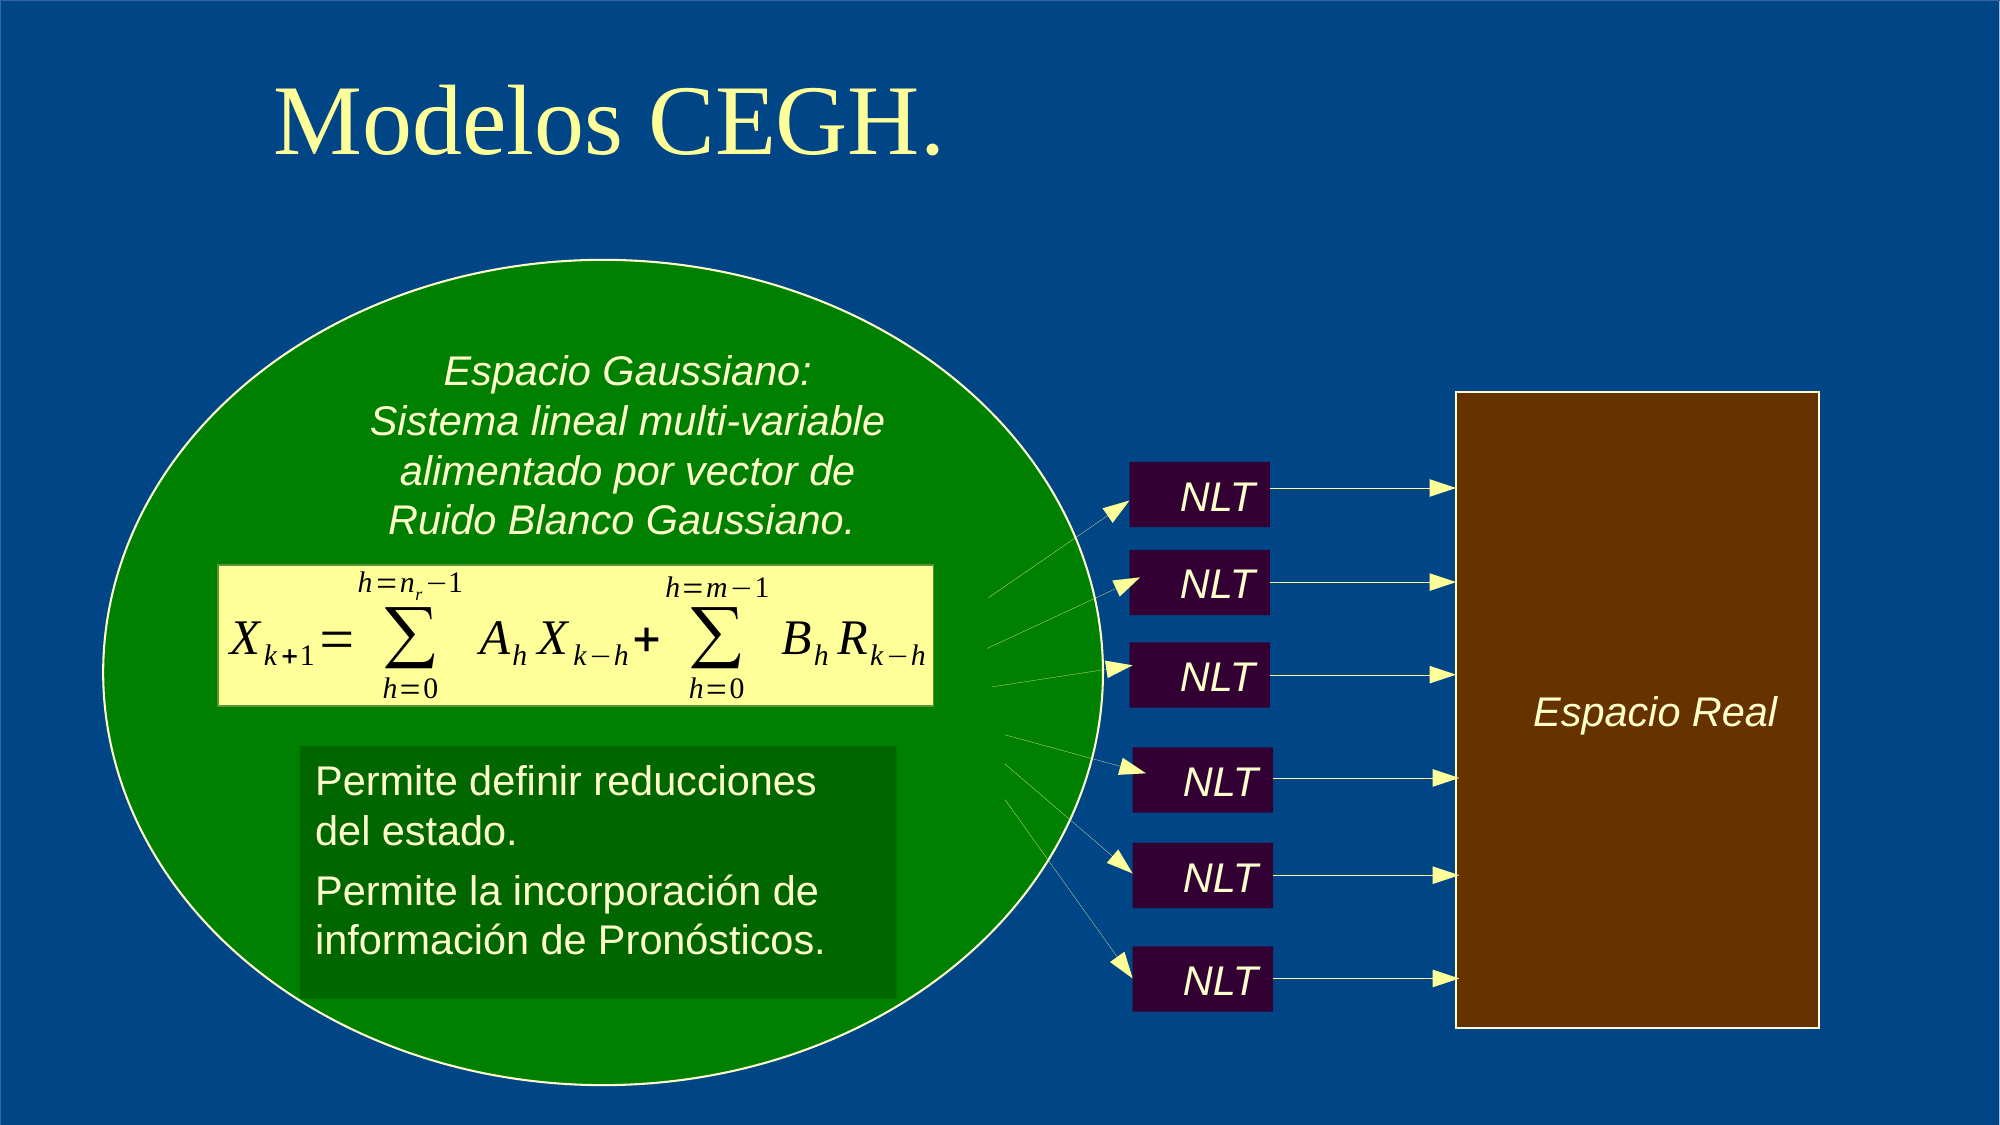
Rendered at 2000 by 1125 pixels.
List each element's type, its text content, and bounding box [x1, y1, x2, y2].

title Modelos CEGH. [71, 64, 1148, 183]
text_box Espacio Gaussiano: Sistema lineal multi-variable alimentado por vector de Ruido Blanco Gaussiano. [319, 336, 901, 552]
text_box Permite definir reducciones del estado. Permite la incorporación de información de Pronósticos. [300, 746, 897, 999]
text_box NLT [1132, 946, 1274, 1012]
text_box NLT [1129, 549, 1270, 616]
chart [218, 565, 933, 706]
text_box NLT [1129, 461, 1270, 528]
text_box Espacio Real [1456, 392, 1819, 1028]
text_box NLT [1129, 642, 1270, 708]
text_box [0, 0, 2000, 1125]
text_box NLT [1132, 747, 1274, 813]
text_box NLT [1132, 842, 1274, 909]
